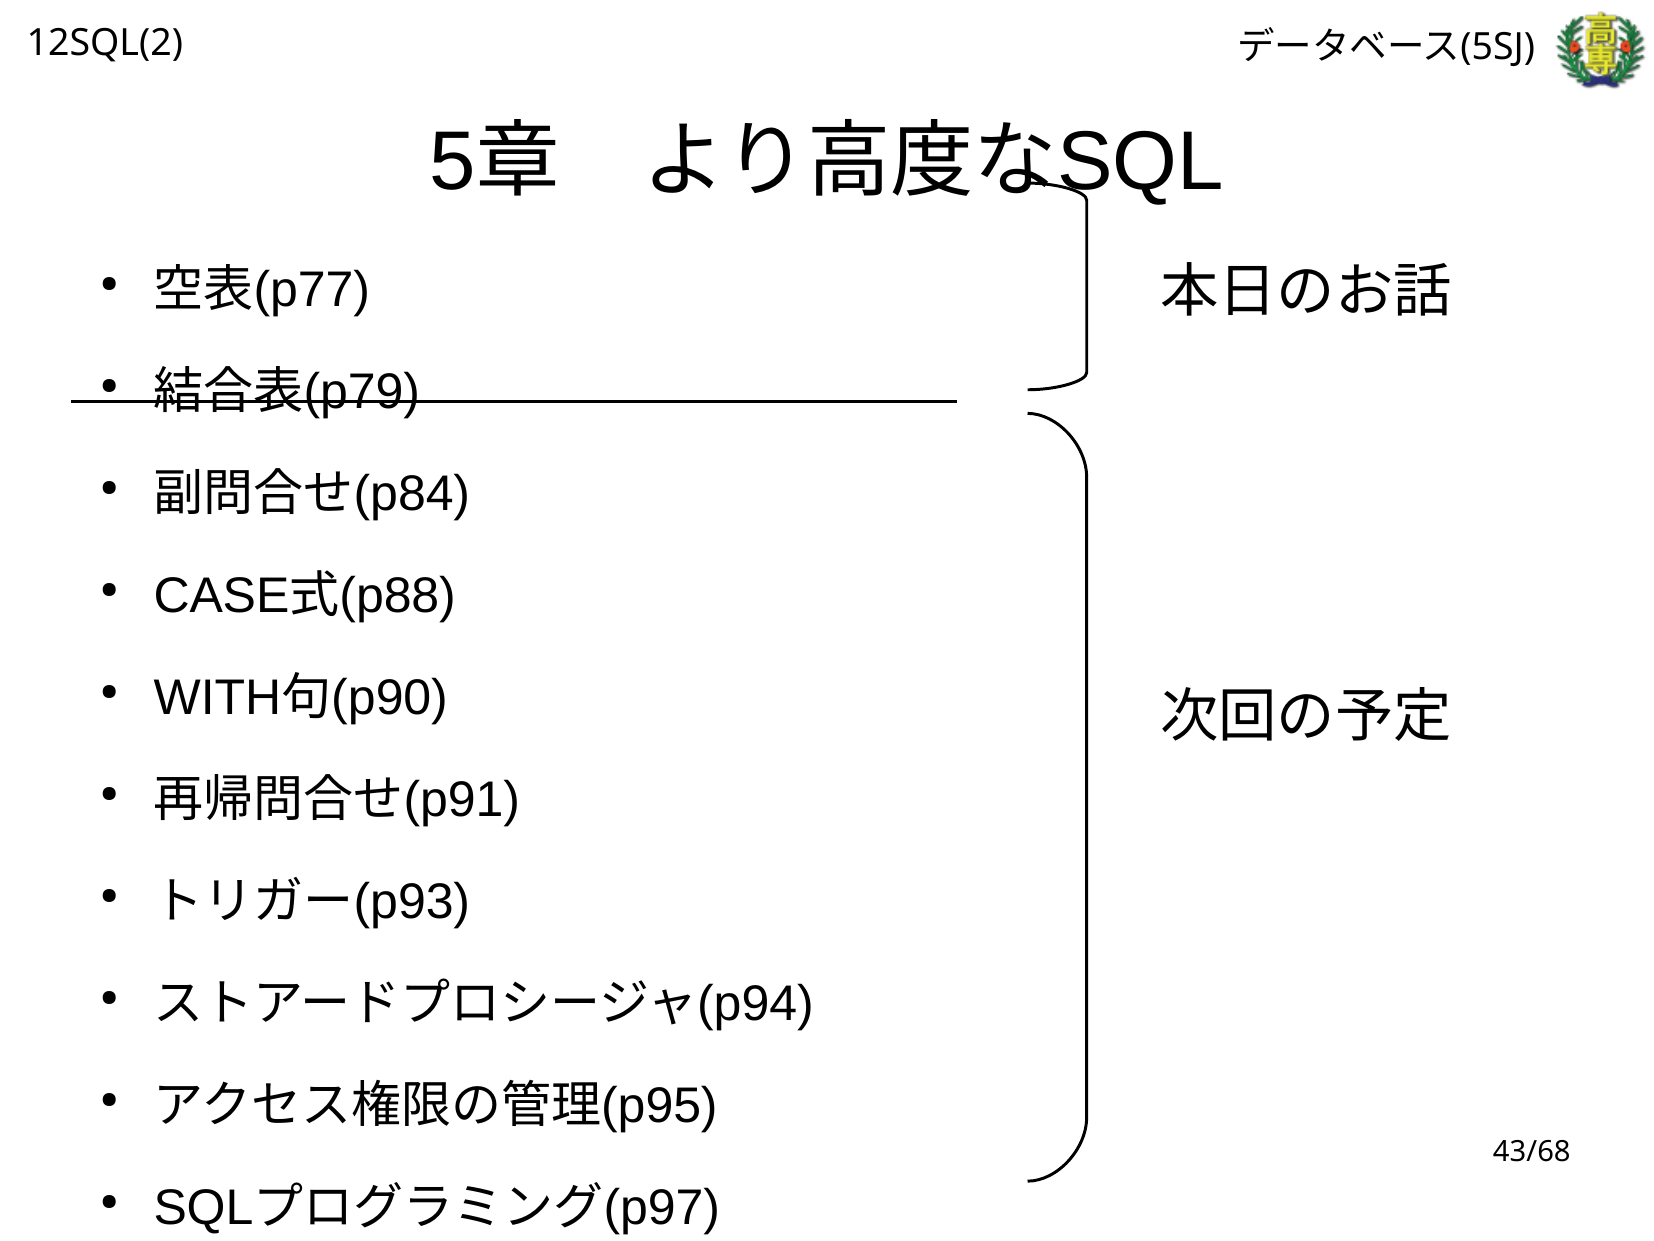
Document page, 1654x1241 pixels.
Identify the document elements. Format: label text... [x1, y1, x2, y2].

picture [1553, 2, 1650, 99]
text_box 次回の予定 [1145, 661, 1538, 863]
list 空表(p77) 結合表(p79) 副問合せ(p84) CASE式(p88) WITH句(p90) 再帰問合せ(p91) トリガー(p93) ストアードプロシージャ(p94) アクセス権限の管理(p95) SQLプログラミング(p97) Webデータベースプログラミング(p103) [82, 248, 1538, 969]
title 5章 より高度なSQL [11, 49, 1642, 257]
text_box 本日のお話 [1145, 236, 1538, 438]
